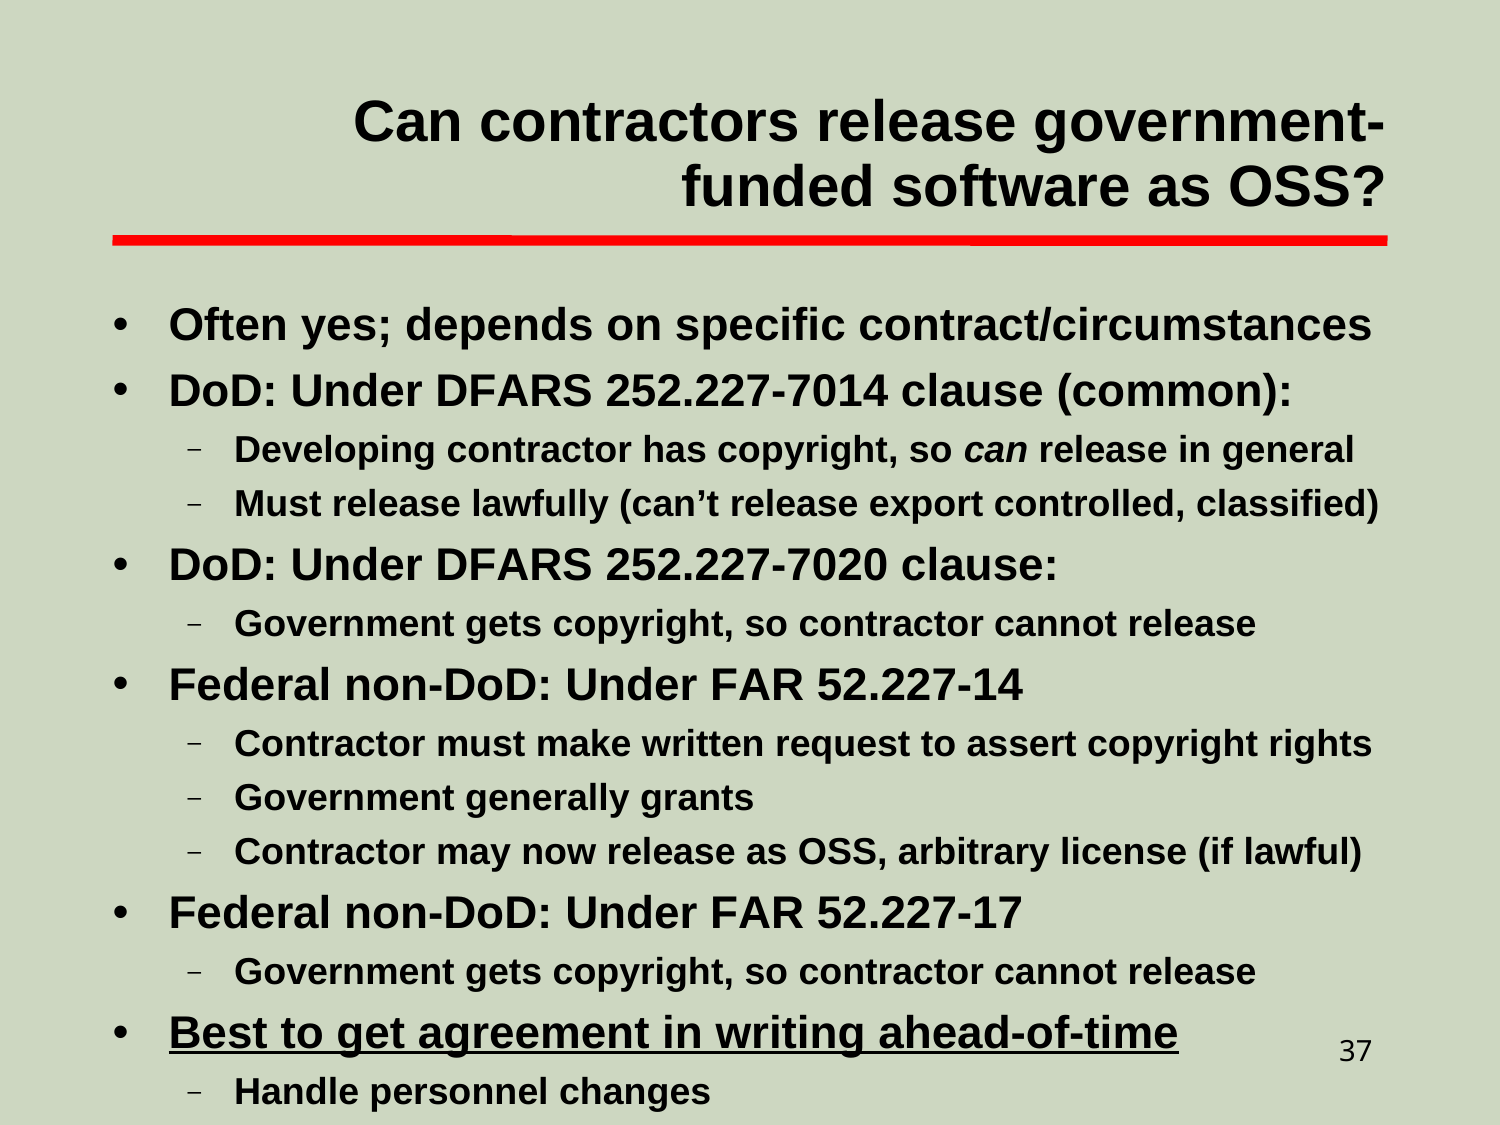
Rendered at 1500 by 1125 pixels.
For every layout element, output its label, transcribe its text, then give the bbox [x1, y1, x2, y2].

list Often yes; depends on specific contract/circumstances DoD: Under DFARS 252.227-7014 clause (common): Developing contractor has copyright, so can release in general Must release lawfully (can’t release export controlled, classified) DoD: Under DFARS 252.227-7020 clause: Government gets copyright, so contractor cannot release Federal non-DoD: Under FAR 52.227-14 Contractor must make written request to assert copyright rights Government generally grants Contractor may now release as OSS, arbitrary license (if lawful) Federal non-DoD: Under FAR 52.227-17 Government gets copyright, so contractor cannot release Best to get agreement in writing ahead-of-time Handle personnel changes [112, 299, 1388, 1114]
title Can contractors release government-funded software as OSS? [337, 85, 1388, 224]
